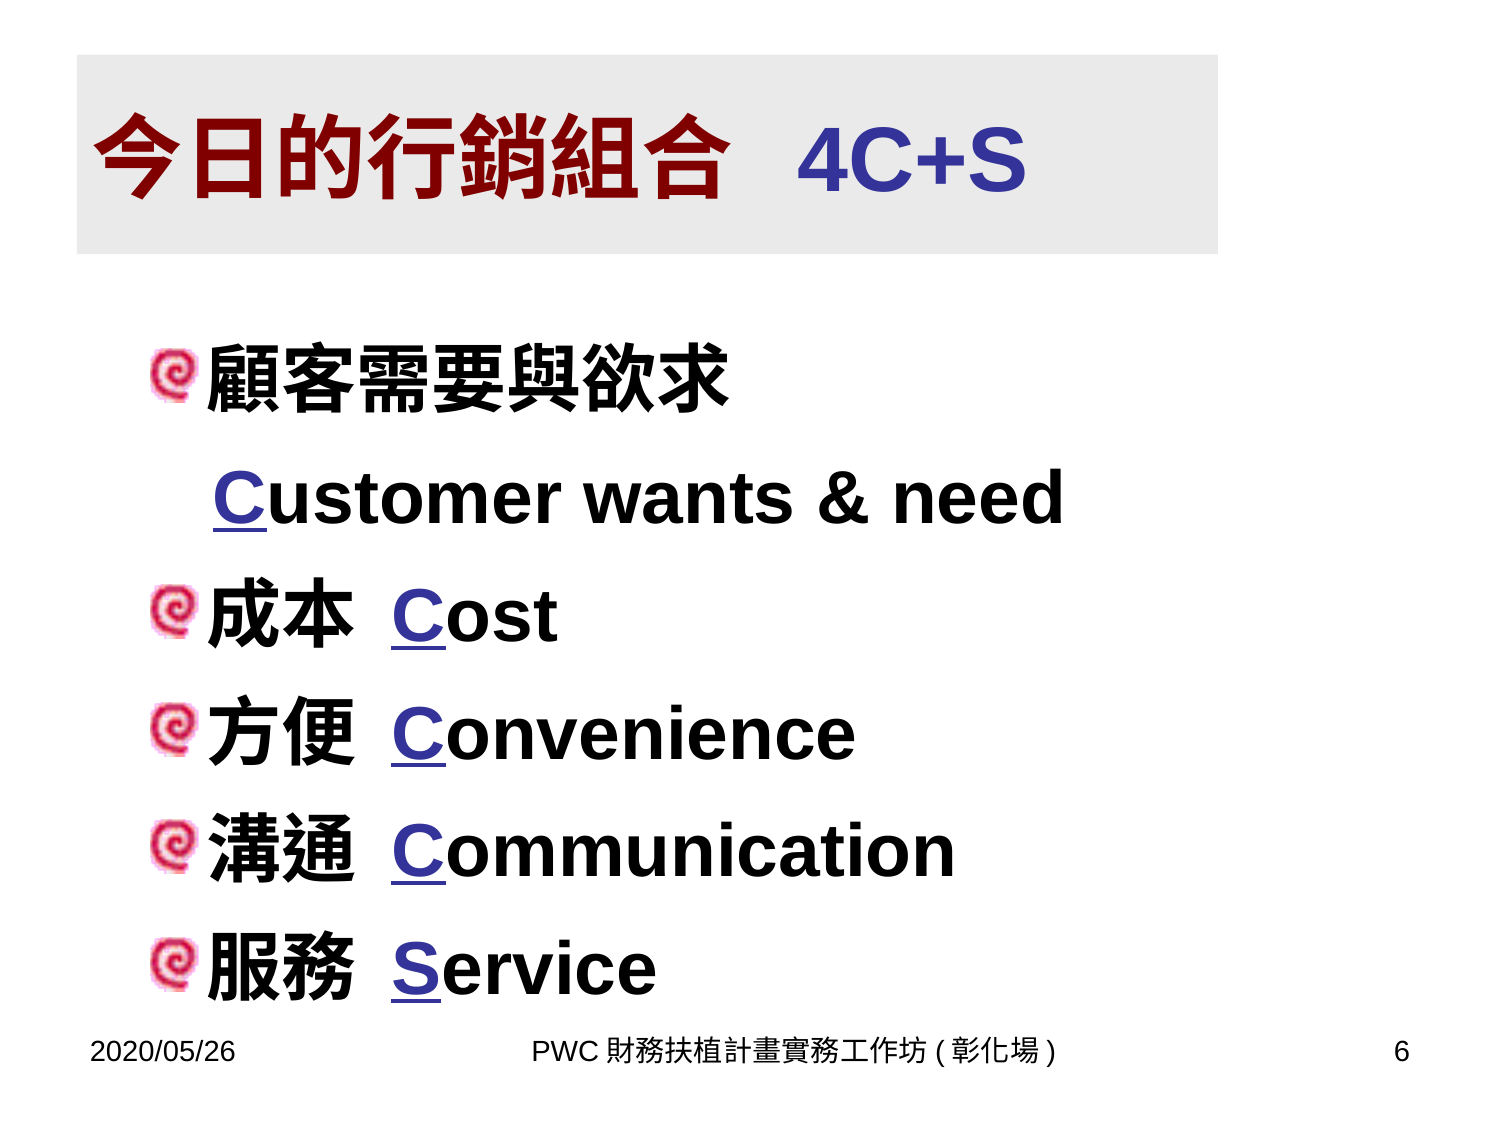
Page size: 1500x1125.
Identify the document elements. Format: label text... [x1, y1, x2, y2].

text_box PWC財務扶植計畫實務工作坊(彰化場) [512, 1024, 1075, 1103]
picture [150, 937, 202, 992]
text_box 顧客需要與欲求 Customer wants & need 成本 Cost 方便 Convenience 溝通 Communication 服務 Service [135, 314, 1261, 1057]
picture [150, 584, 202, 639]
text_box 2020/05/26 [74, 1024, 426, 1103]
picture [150, 702, 202, 757]
text_box 今日的行銷組合 4C+S [76, 54, 1218, 255]
picture [150, 348, 202, 403]
picture [150, 819, 202, 874]
text_box <編號> [1075, 1024, 1426, 1103]
